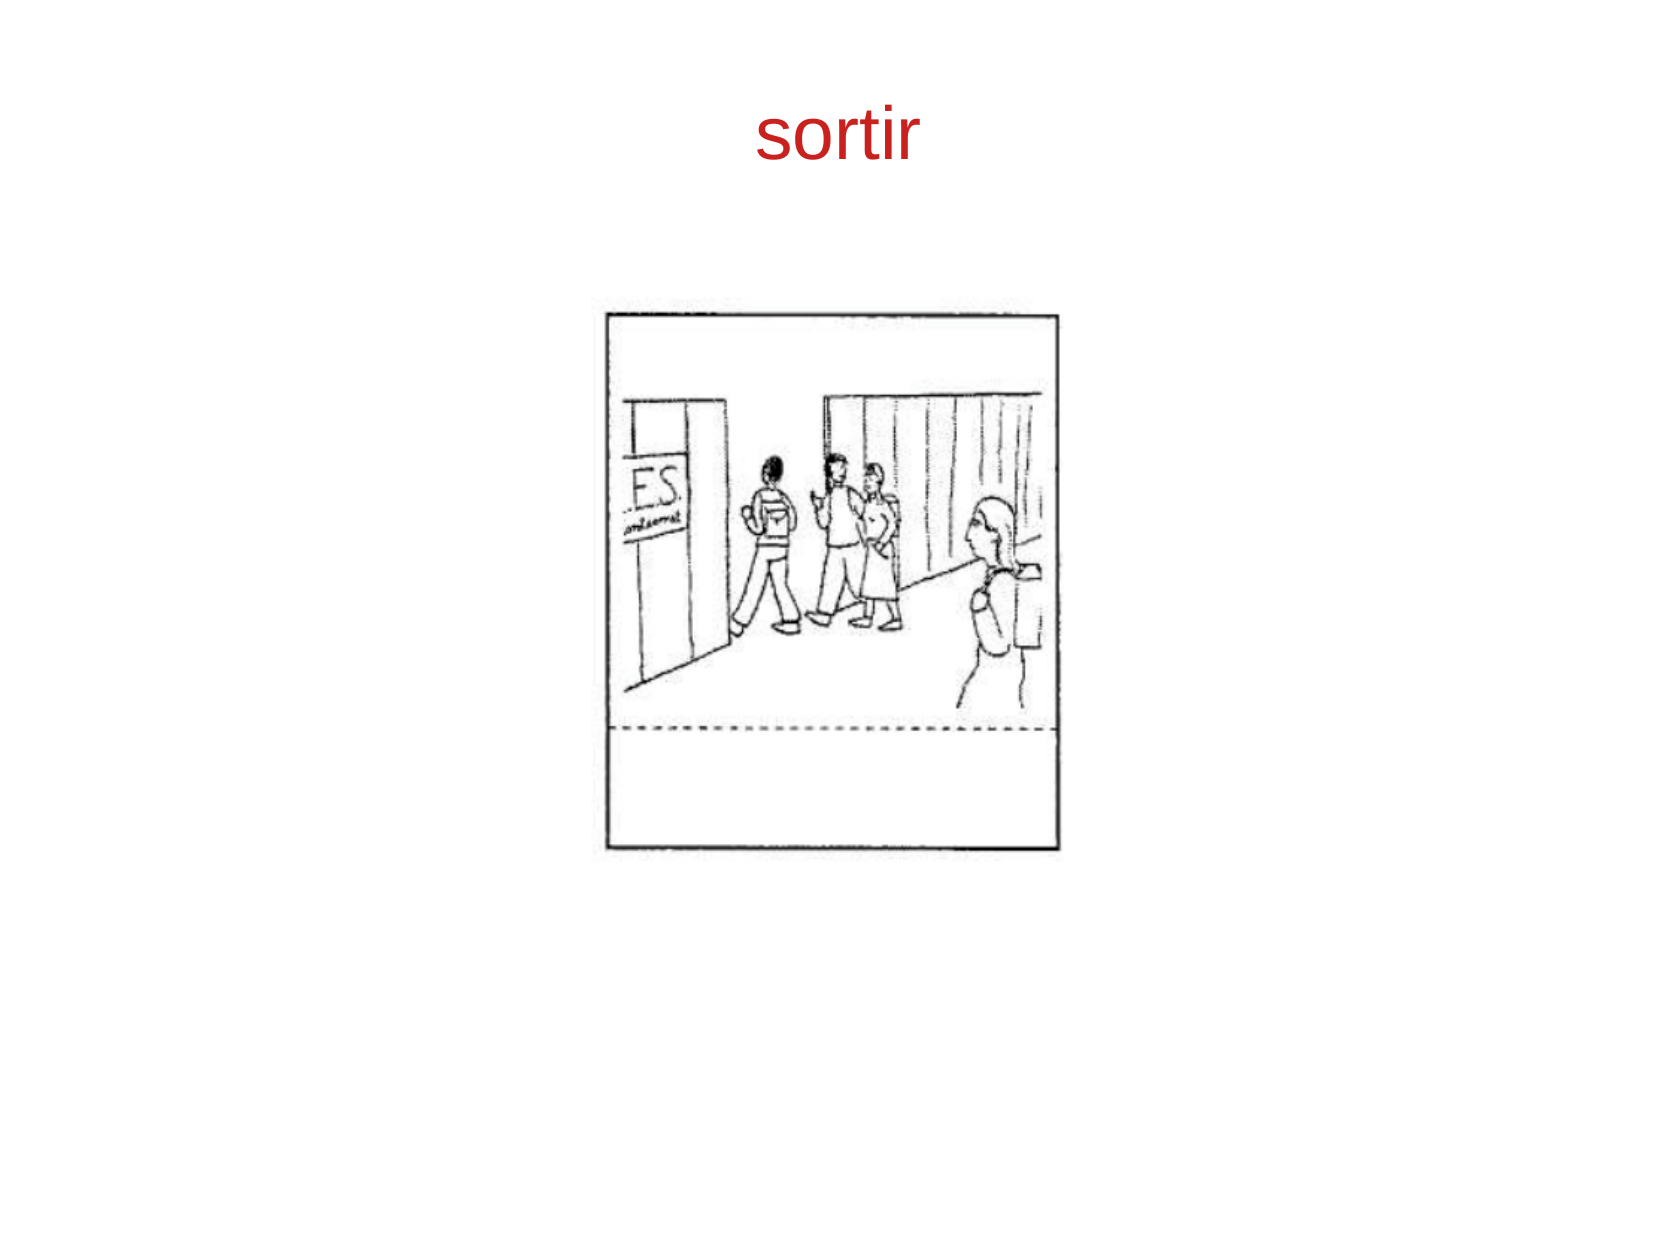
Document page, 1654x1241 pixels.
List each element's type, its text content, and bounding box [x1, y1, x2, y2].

picture [581, 291, 1094, 873]
text_box sortir [389, 58, 1288, 201]
